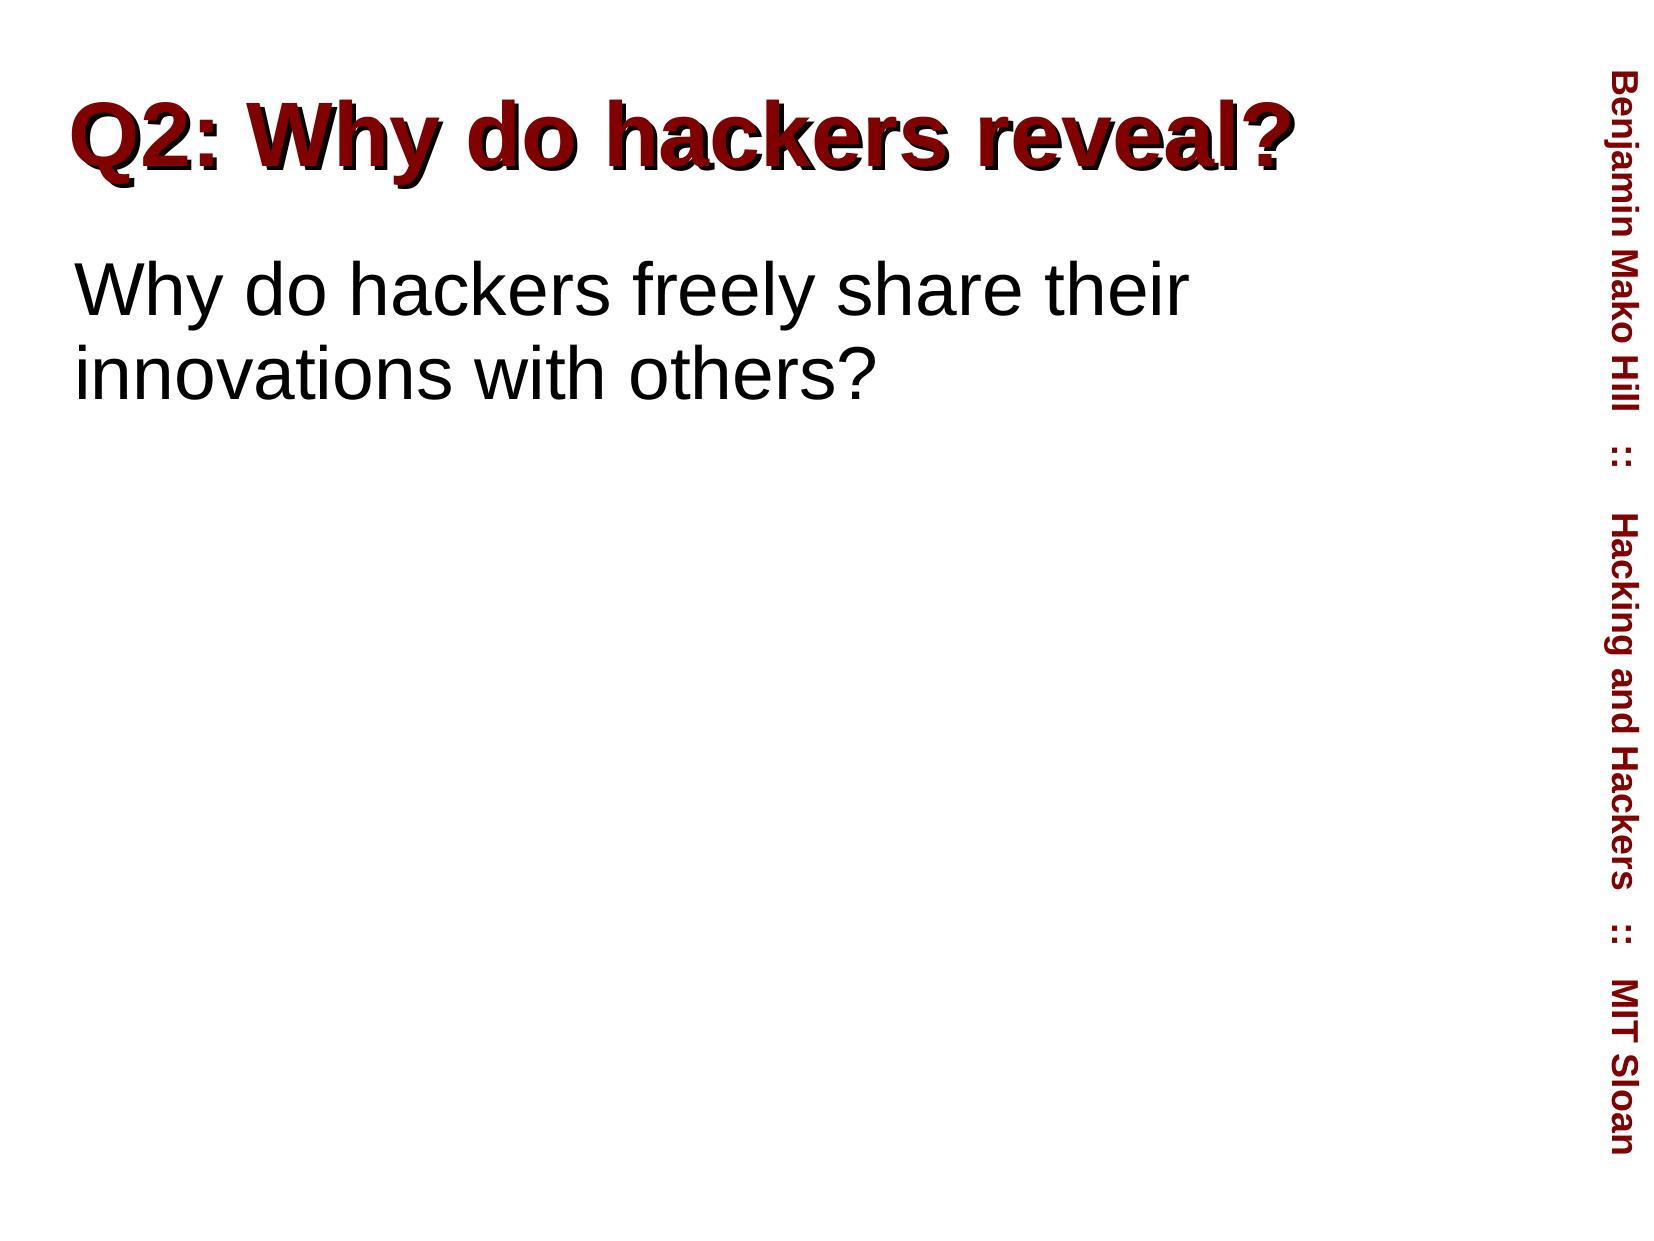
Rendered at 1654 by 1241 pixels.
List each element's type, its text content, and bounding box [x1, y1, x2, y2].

list Why do hackers freely share their innovations with others? [74, 247, 1534, 1172]
title Q2: Why do hackers reveal? [68, 31, 1542, 239]
